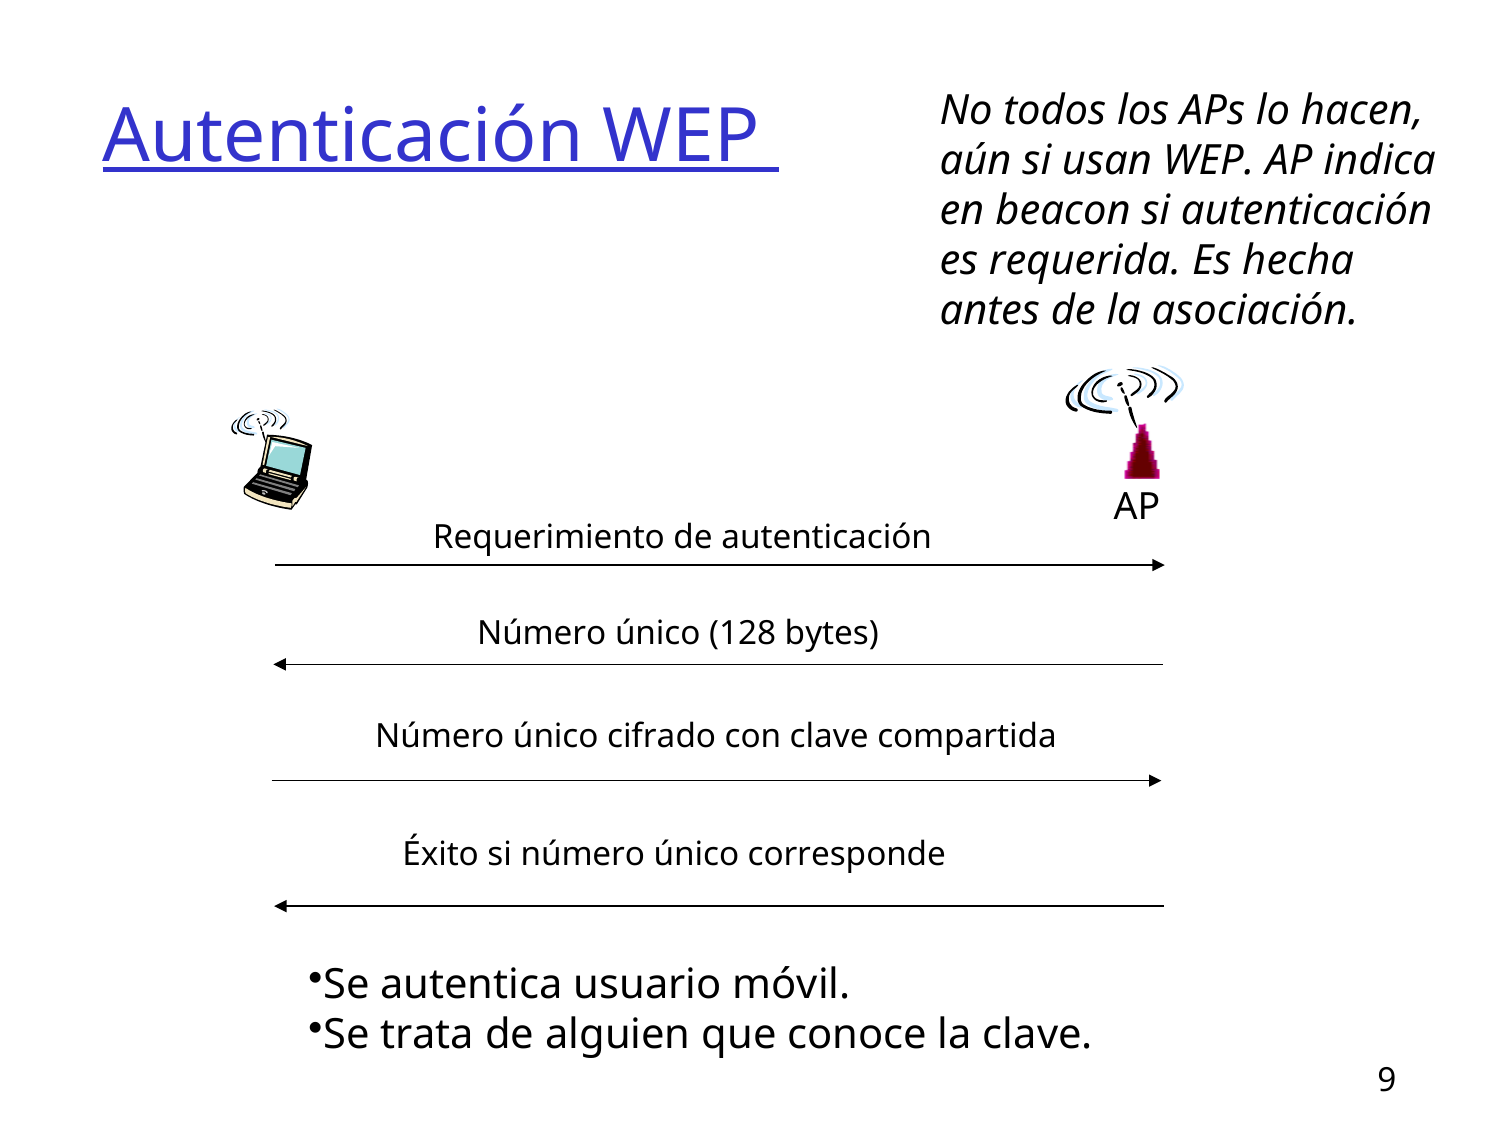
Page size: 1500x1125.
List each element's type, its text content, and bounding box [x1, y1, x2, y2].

text_box [1065, 368, 1119, 414]
text_box [1124, 395, 1138, 429]
text_box Requerimiento de autenticación [418, 507, 948, 563]
text_box [1126, 365, 1184, 403]
text_box [1117, 382, 1125, 394]
text_box Número único cifrado con clave compartida [360, 706, 1073, 763]
title Autenticación WEP [87, 37, 1363, 225]
text_box AP [1098, 474, 1176, 535]
text_box Se autentica usuario móvil. Se trata de alguien que conoce la clave. [293, 949, 1179, 1065]
text_box Número único (128 bytes) [462, 603, 895, 660]
text_box No todos los APs lo hacen, aún si usan WEP. AP indica en beacon si autenticación es requerida. Es hecha antes de la asociación. [924, 75, 1463, 341]
picture [230, 407, 313, 510]
picture [1124, 423, 1160, 479]
text_box Éxito si número único corresponde [387, 824, 962, 881]
